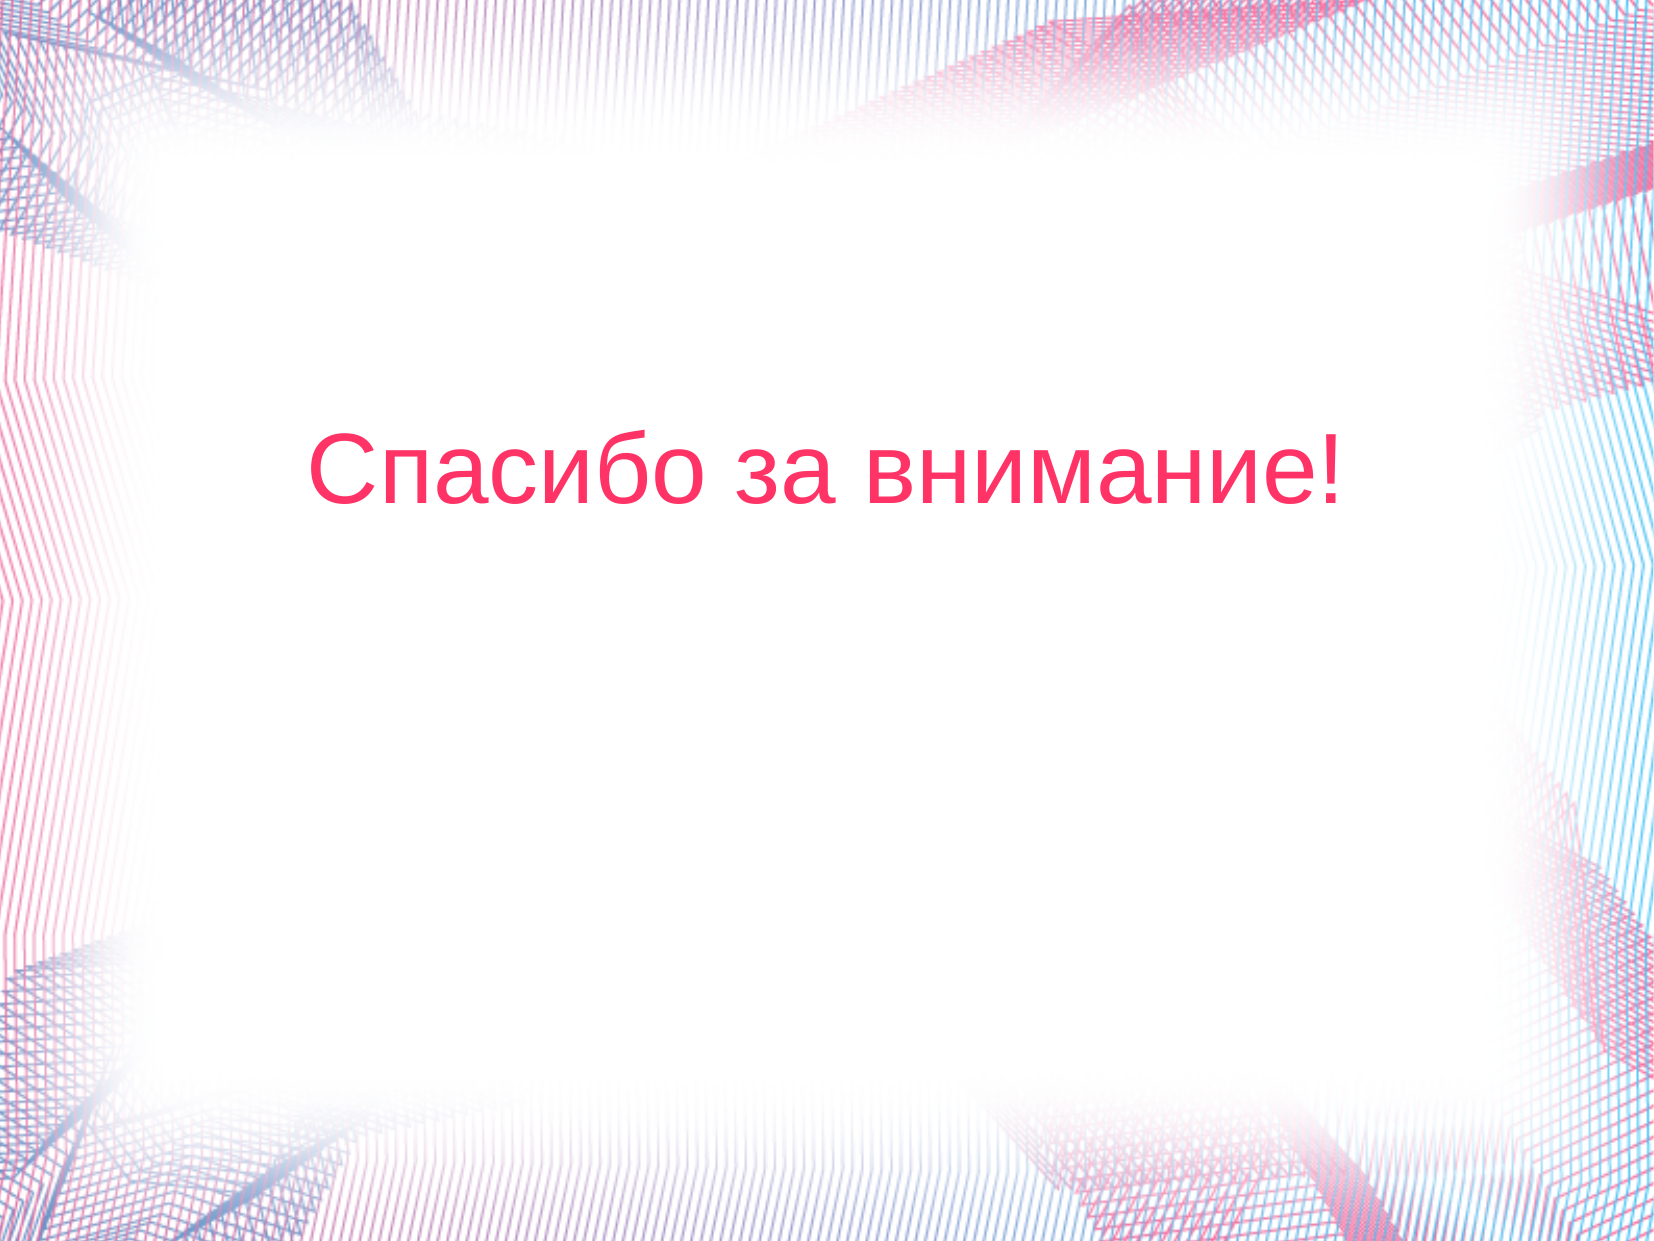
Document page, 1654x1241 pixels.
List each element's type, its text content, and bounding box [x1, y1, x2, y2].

list Спасибо за внимание! [47, 413, 1536, 1074]
picture [0, 0, 1654, 1241]
